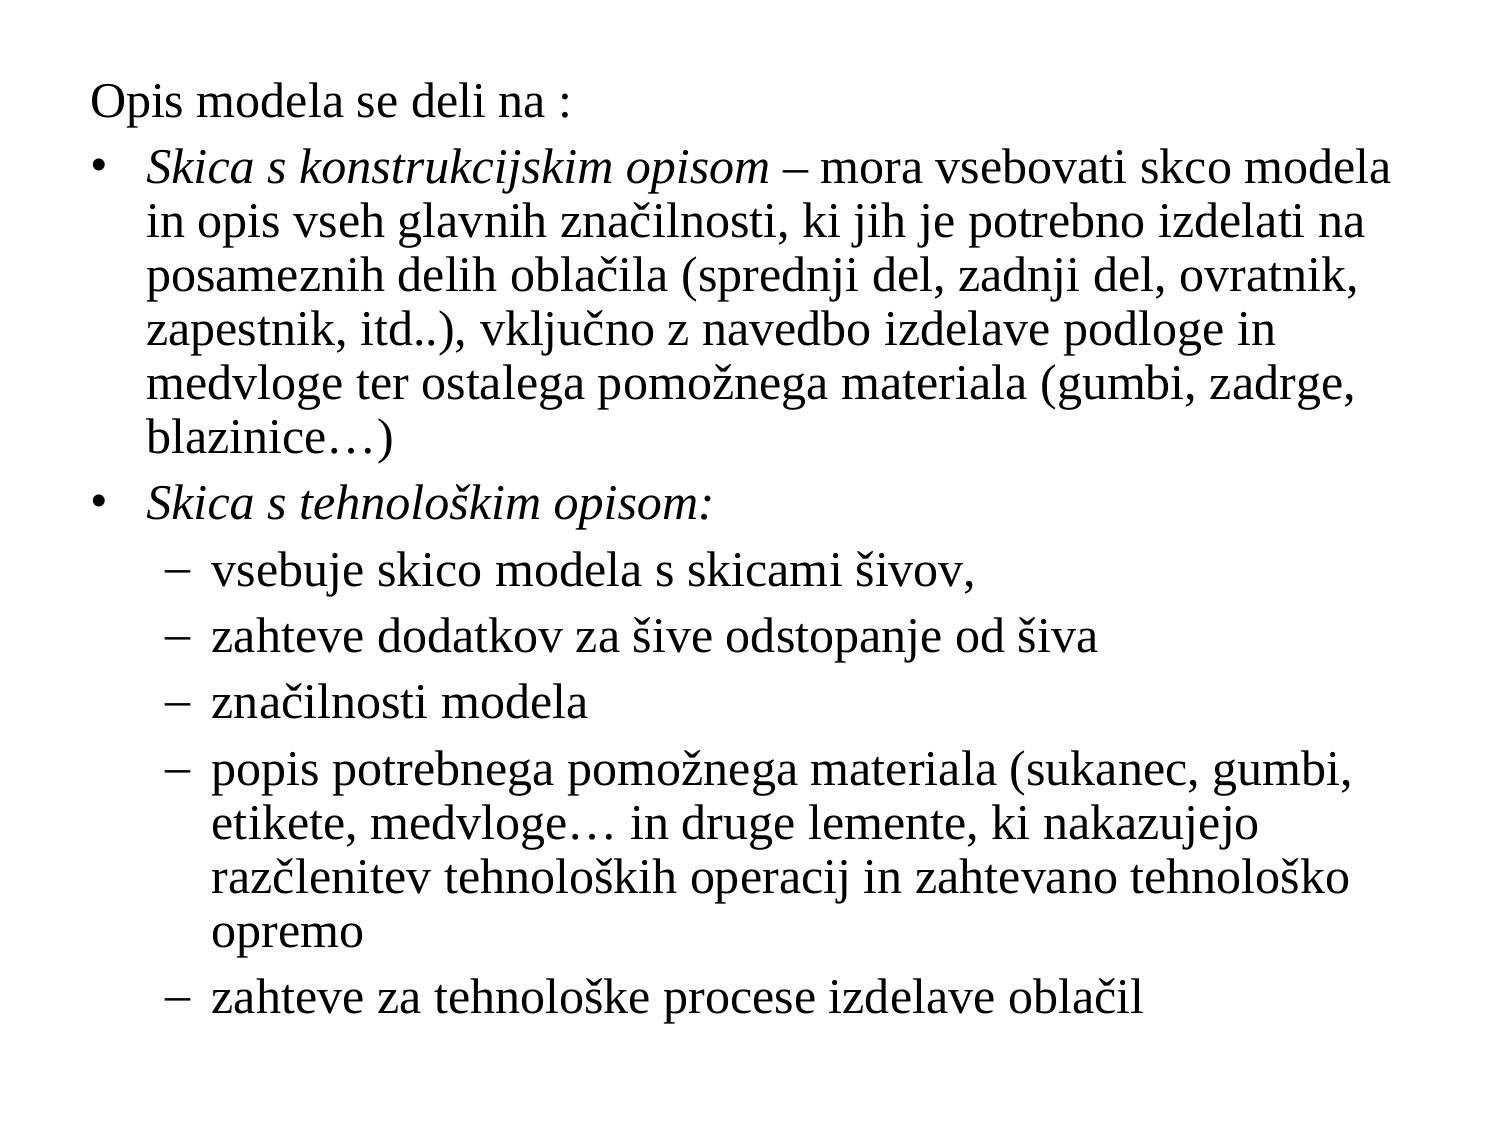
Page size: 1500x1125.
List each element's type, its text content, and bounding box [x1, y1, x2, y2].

list Opis modela se deli na : Skica s konstrukcijskim opisom – mora vsebovati skco modela in opis vseh glavnih značilnosti, ki jih je potrebno izdelati na posameznih delih oblačila (sprednji del, zadnji del, ovratnik, zapestnik, itd..), vključno z navedbo izdelave podloge in medvloge ter ostalega pomožnega materiala (gumbi, zadrge, blazinice…) Skica s tehnološkim opisom: vsebuje skico modela s skicami šivov, zahteve dodatkov za šive odstopanje od šiva značilnosti modela popis potrebnega pomožnega materiala (sukanec, gumbi, etikete, medvloge… in druge lemente, ki nakazujejo razčlenitev tehnoloških operacij in zahtevano tehnološko opremo zahteve za tehnološke procese izdelave oblačil [75, 66, 1426, 1047]
